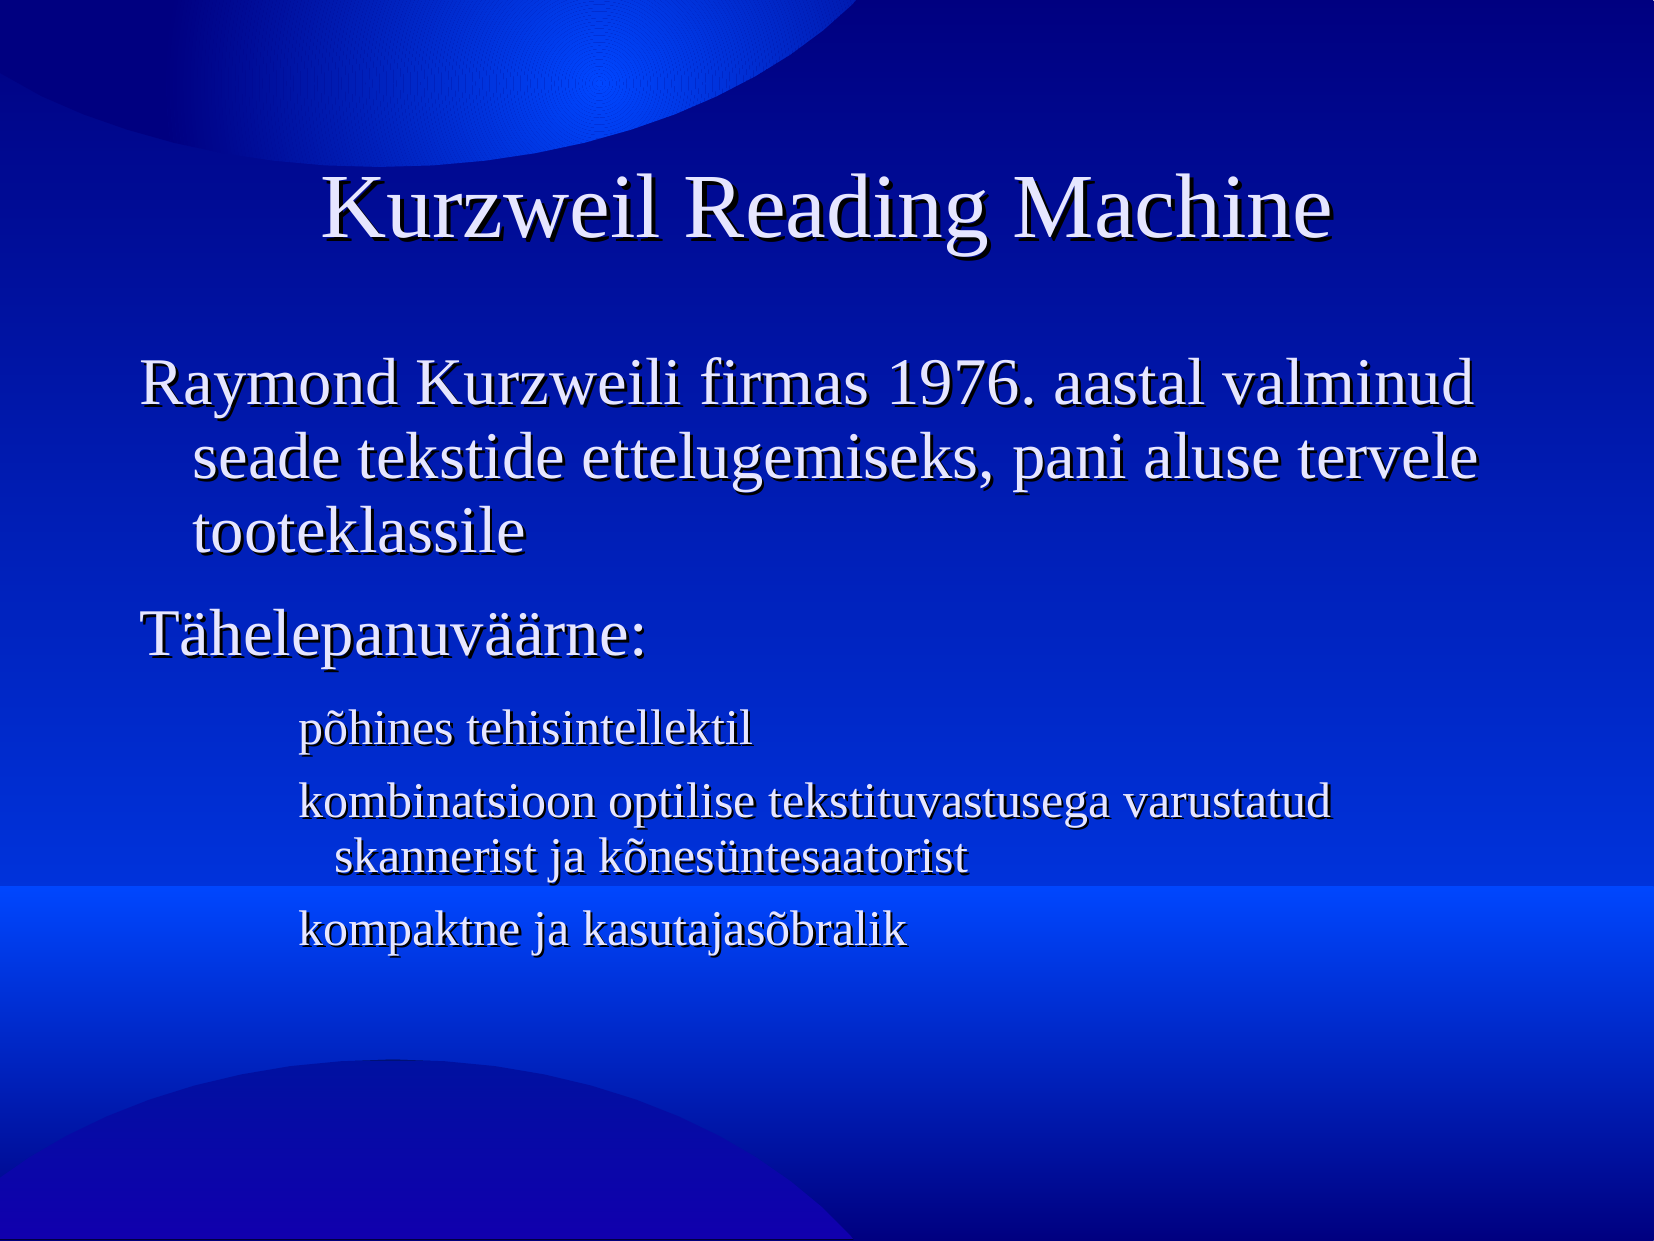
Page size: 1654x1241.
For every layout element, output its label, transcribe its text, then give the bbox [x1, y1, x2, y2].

title Kurzweil Reading Machine [121, 102, 1534, 311]
list Raymond Kurzweili firmas 1976. aastal valminud seade tekstide ettelugemiseks, pani aluse tervele tooteklassile Tähelepanuväärne: põhines tehisintellektil kombinatsioon optilise tekstituvastusega varustatud skannerist ja kõnesüntesaatorist kompaktne ja kasutajasõbralik [121, 344, 1534, 1127]
